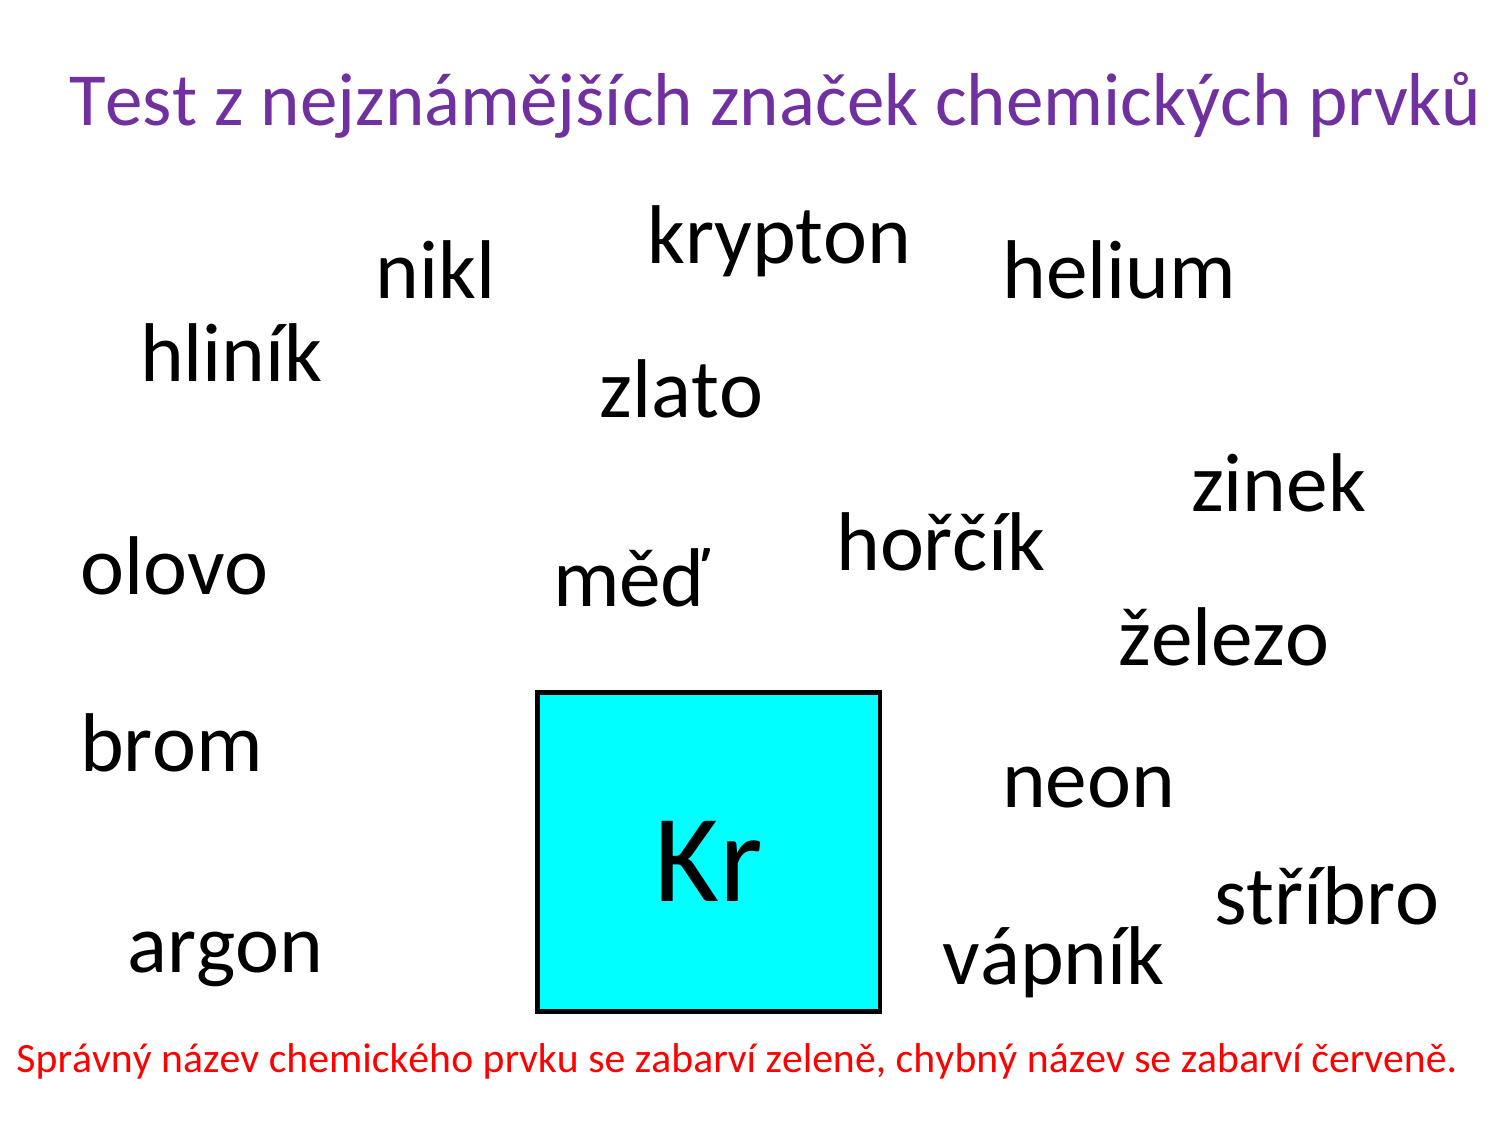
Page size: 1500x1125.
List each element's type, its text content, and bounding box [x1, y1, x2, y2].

text_box železo [1103, 574, 1345, 690]
text_box helium [987, 208, 1251, 324]
text_box vápník [927, 893, 1180, 1009]
text_box krypton [633, 172, 927, 289]
text_box zinek [1176, 420, 1381, 537]
text_box argon [112, 881, 339, 997]
text_box měď [538, 515, 724, 631]
text_box neon [987, 716, 1190, 832]
text_box Kr [537, 692, 880, 1012]
text_box nikl [361, 208, 511, 324]
text_box Správný název chemického prvku se zabarví zeleně, chybný název se zabarví červeně. [1, 1023, 1474, 1089]
text_box hliník [125, 290, 338, 407]
text_box olovo [65, 503, 284, 619]
text_box stříbro [1199, 834, 1455, 950]
text_box hořčík [821, 479, 1061, 596]
text_box brom [65, 680, 279, 797]
text_box Test z nejznámějších značek chemických prvků [54, 42, 1498, 239]
text_box zlato [584, 326, 779, 442]
